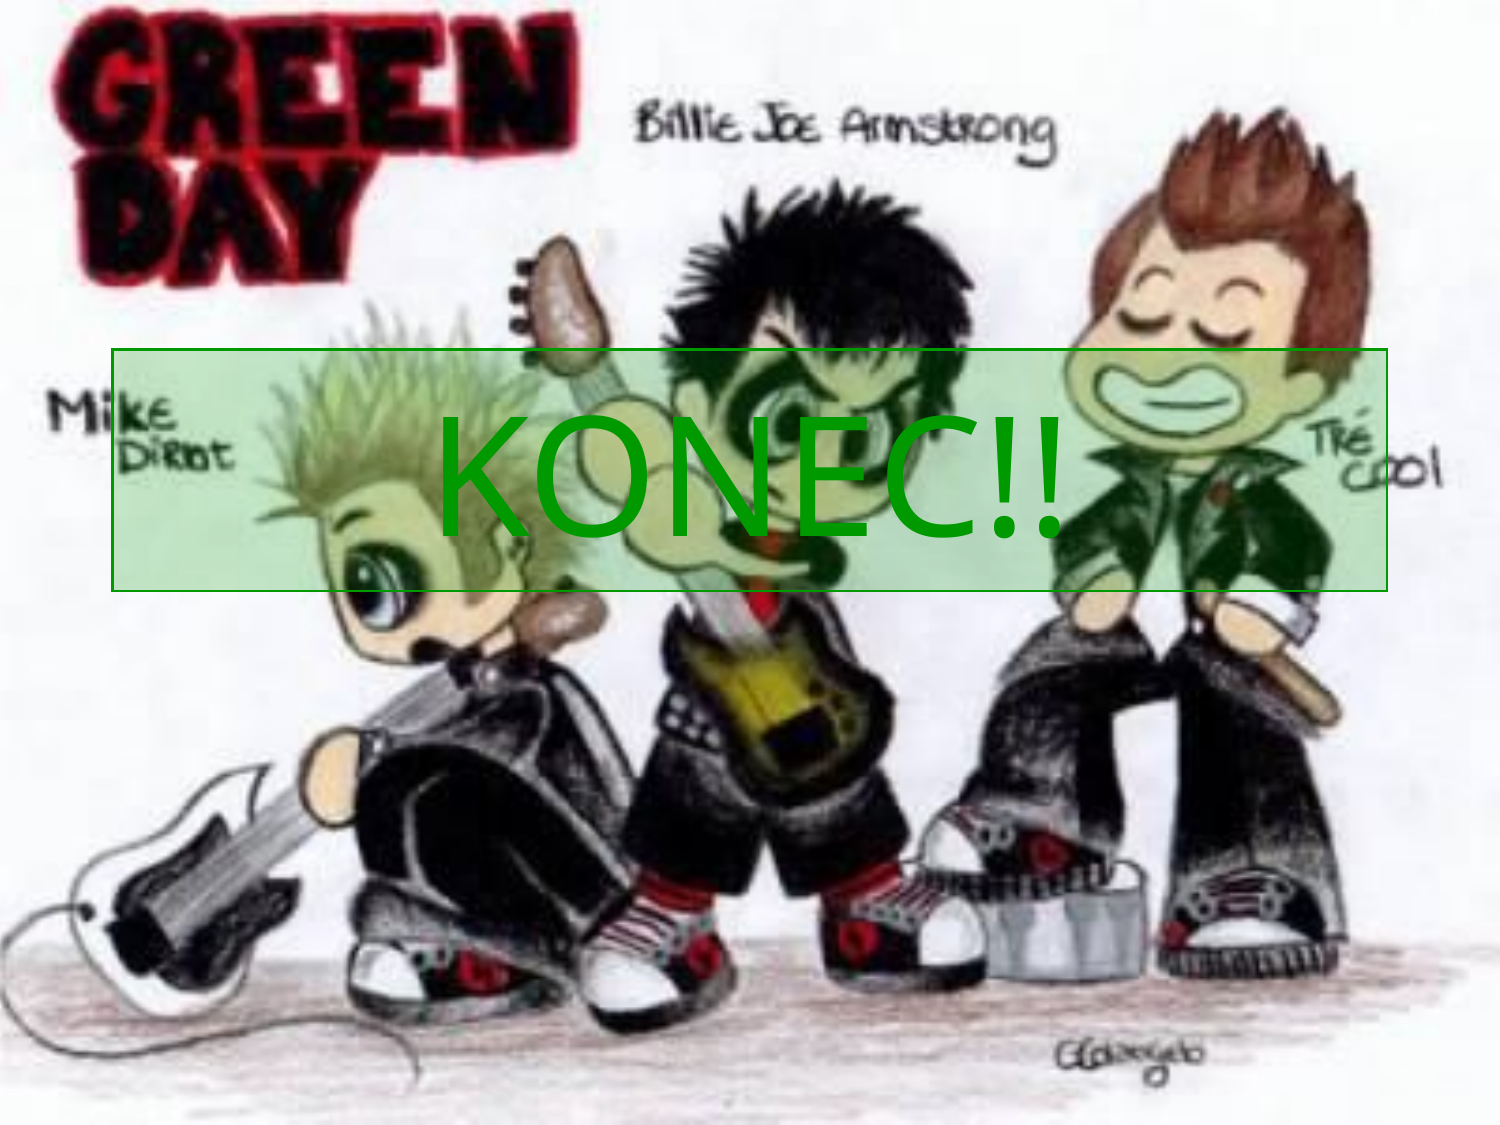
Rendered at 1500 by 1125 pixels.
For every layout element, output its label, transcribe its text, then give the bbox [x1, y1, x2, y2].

title KONEC!! [112, 349, 1388, 591]
picture [0, 0, 1500, 1125]
